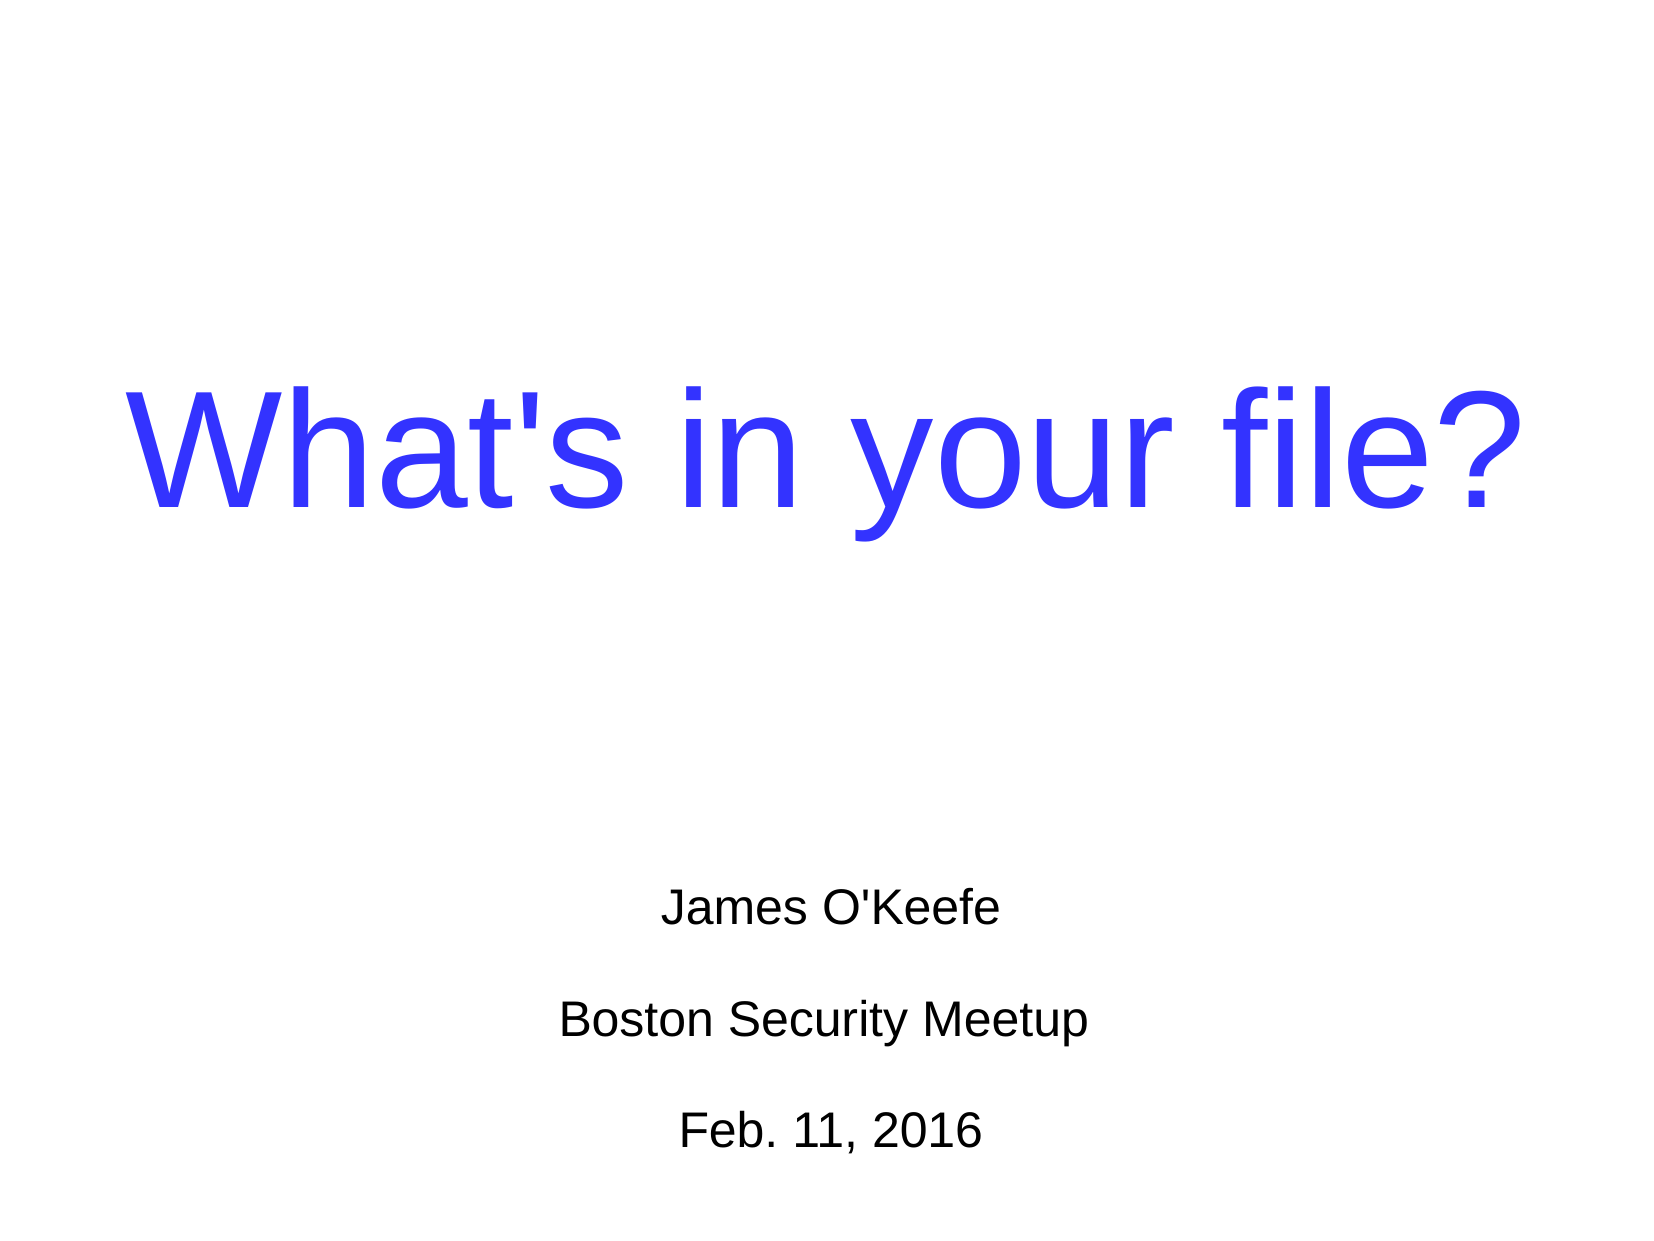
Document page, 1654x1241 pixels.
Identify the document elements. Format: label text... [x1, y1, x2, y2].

title James O'Keefe Boston Security Meetup Feb. 11, 2016 [86, 879, 1576, 1158]
subtitle What's in your file? [82, 90, 1571, 810]
